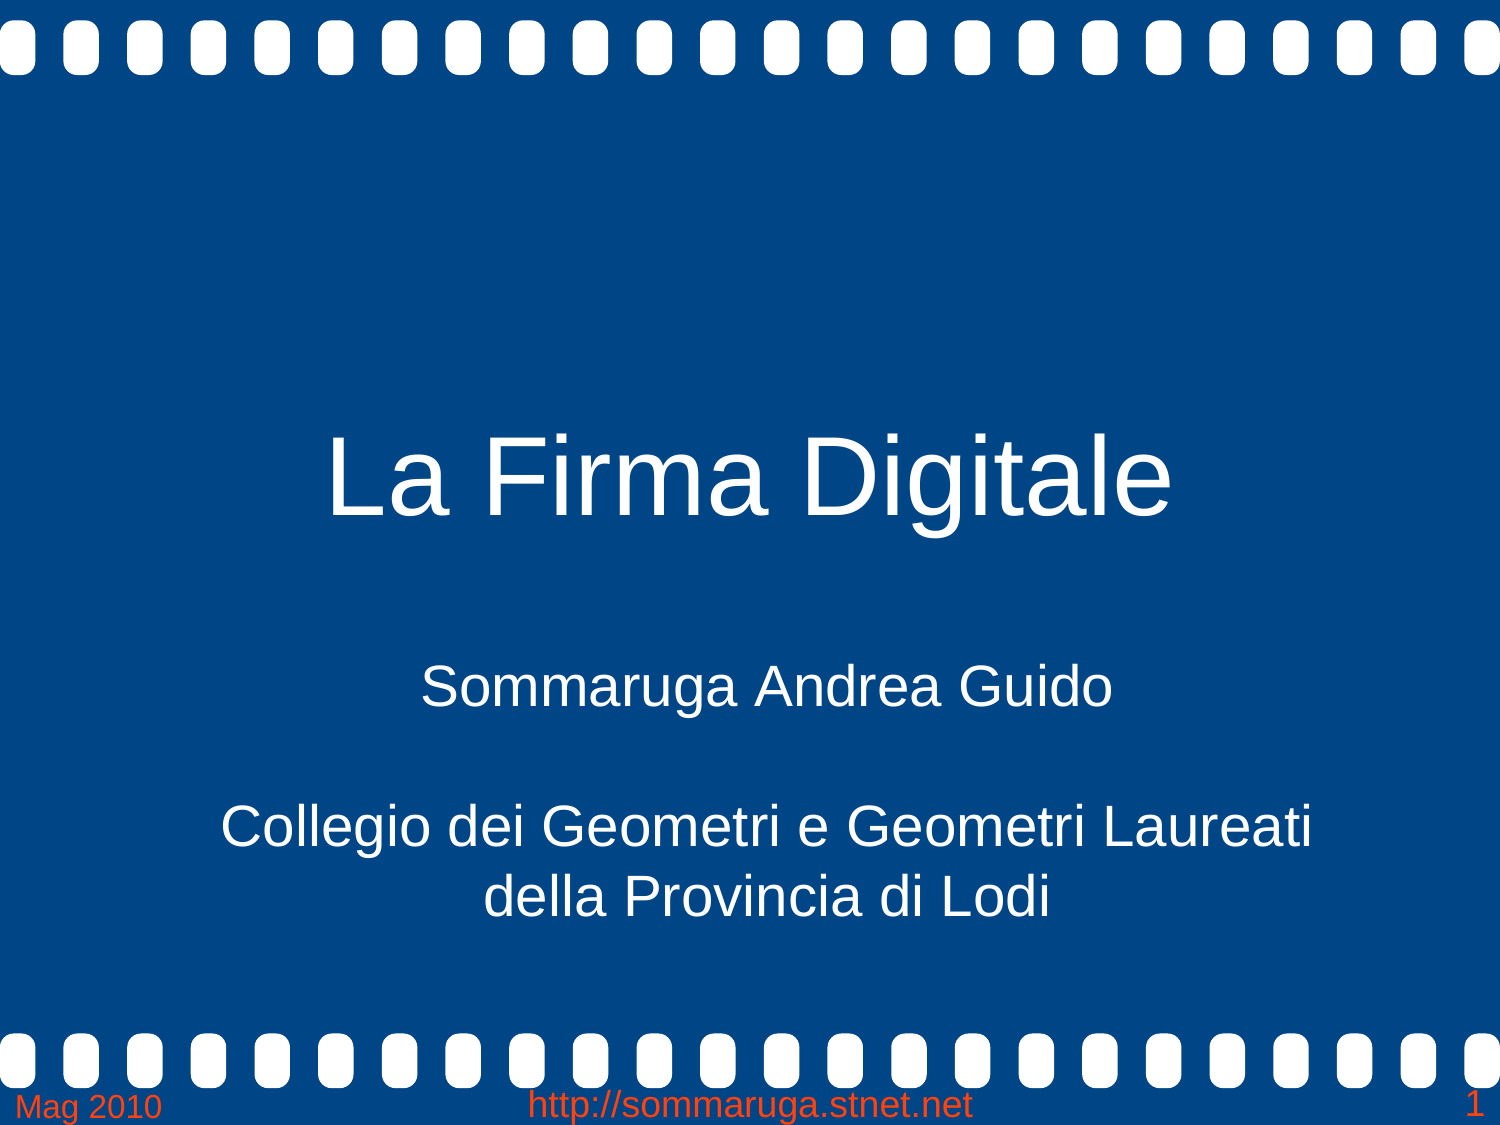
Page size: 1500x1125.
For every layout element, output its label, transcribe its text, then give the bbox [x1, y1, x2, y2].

title La Firma Digitale [112, 349, 1388, 591]
text_box Sommaruga Andrea Guido Collegio dei Geometri e Geometri Laureati della Provincia di Lodi [118, 640, 1418, 936]
